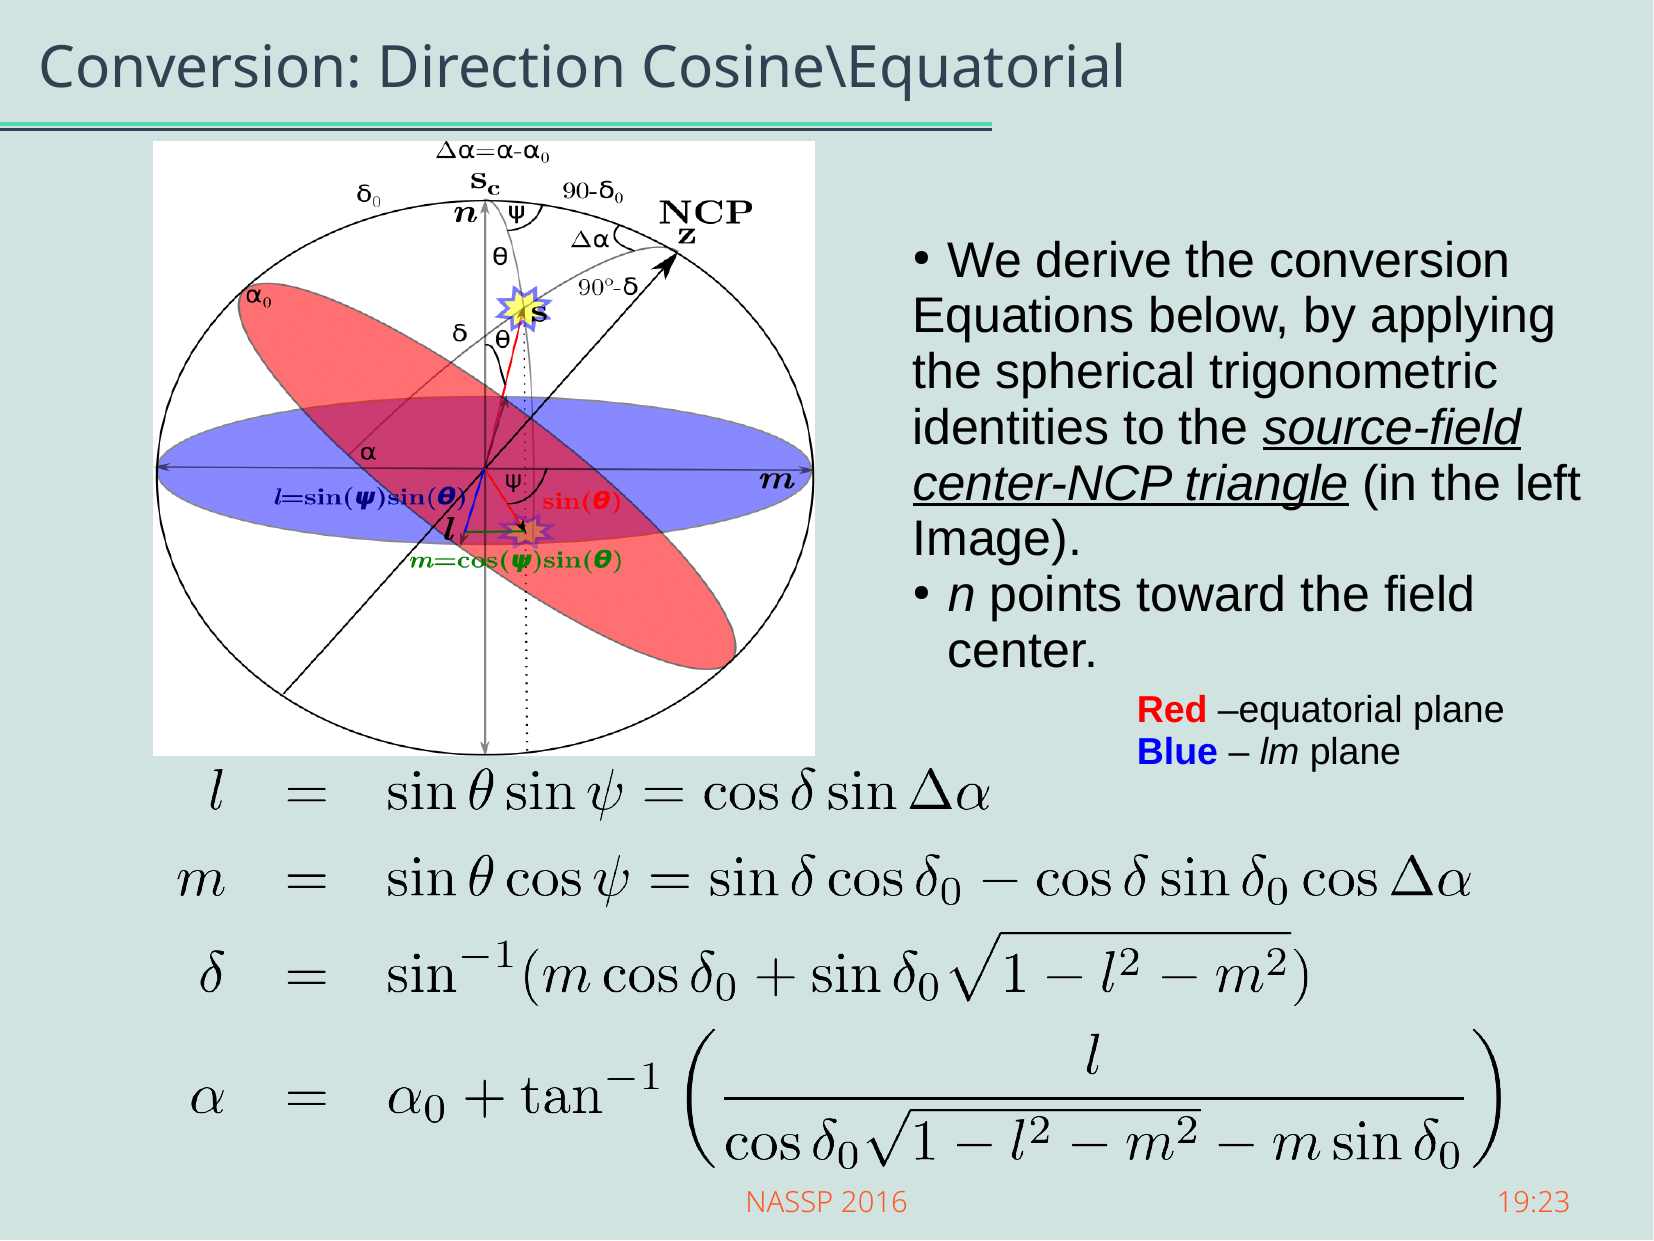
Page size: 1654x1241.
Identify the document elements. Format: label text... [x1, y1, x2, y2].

text_box Red –equatorial plane Blue – lm plane [1122, 680, 1520, 780]
text_box We derive the conversion Equations below, by applying the spherical trigonometric identities to the source-field center-NCP triangle (in the left Image). n points toward the field center. [897, 224, 1630, 686]
picture [177, 767, 1501, 1169]
picture [153, 141, 815, 756]
text_box Conversion: Direction Cosine\Equatorial [23, 17, 1359, 101]
